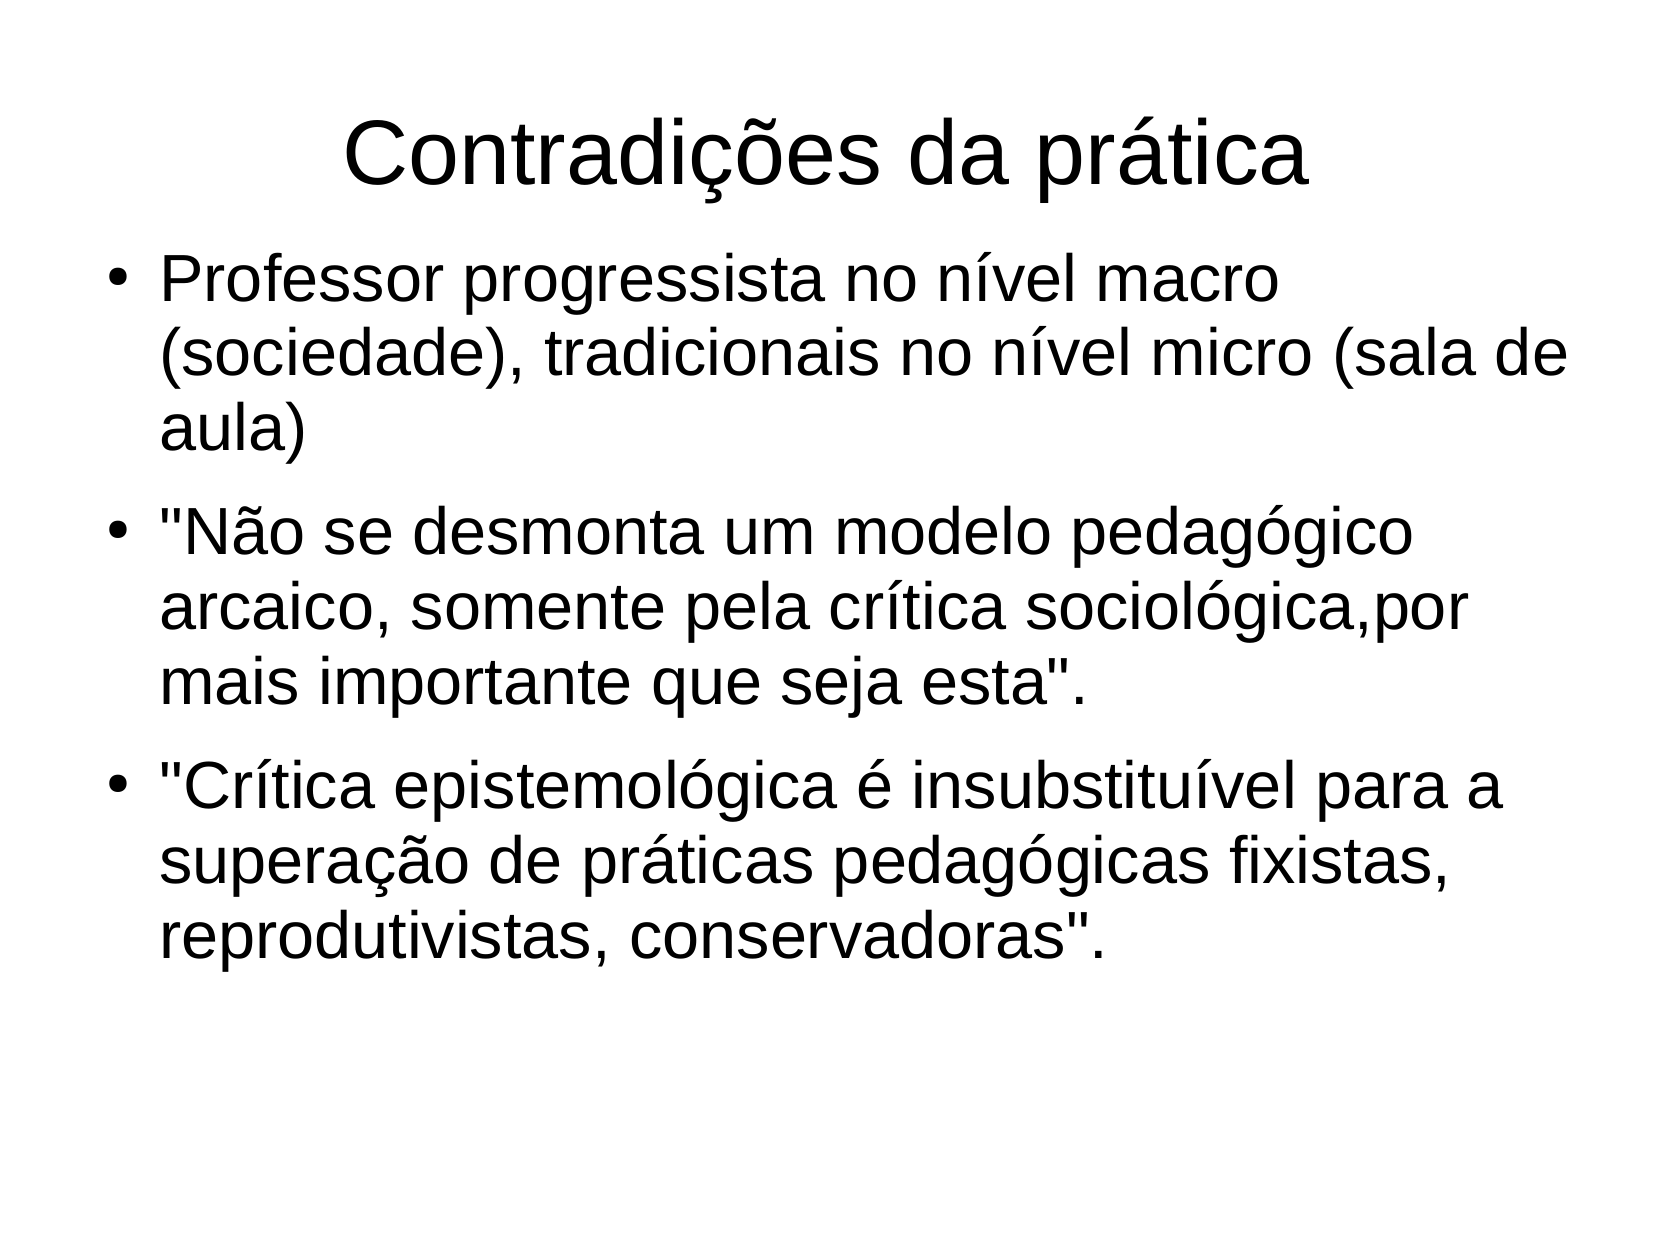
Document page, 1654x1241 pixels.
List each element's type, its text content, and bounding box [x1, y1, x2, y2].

list Professor progressista no nível macro (sociedade), tradicionais no nível micro (sala de aula) "Não se desmonta um modelo pedagógico arcaico, somente pela crítica sociológica,por mais importante que seja esta". "Crítica epistemológica é insubstituível para a superação de práticas pedagógicas fixistas, reprodutivistas, conservadoras". [88, 240, 1577, 1182]
title Contradições da prática [82, 49, 1571, 257]
